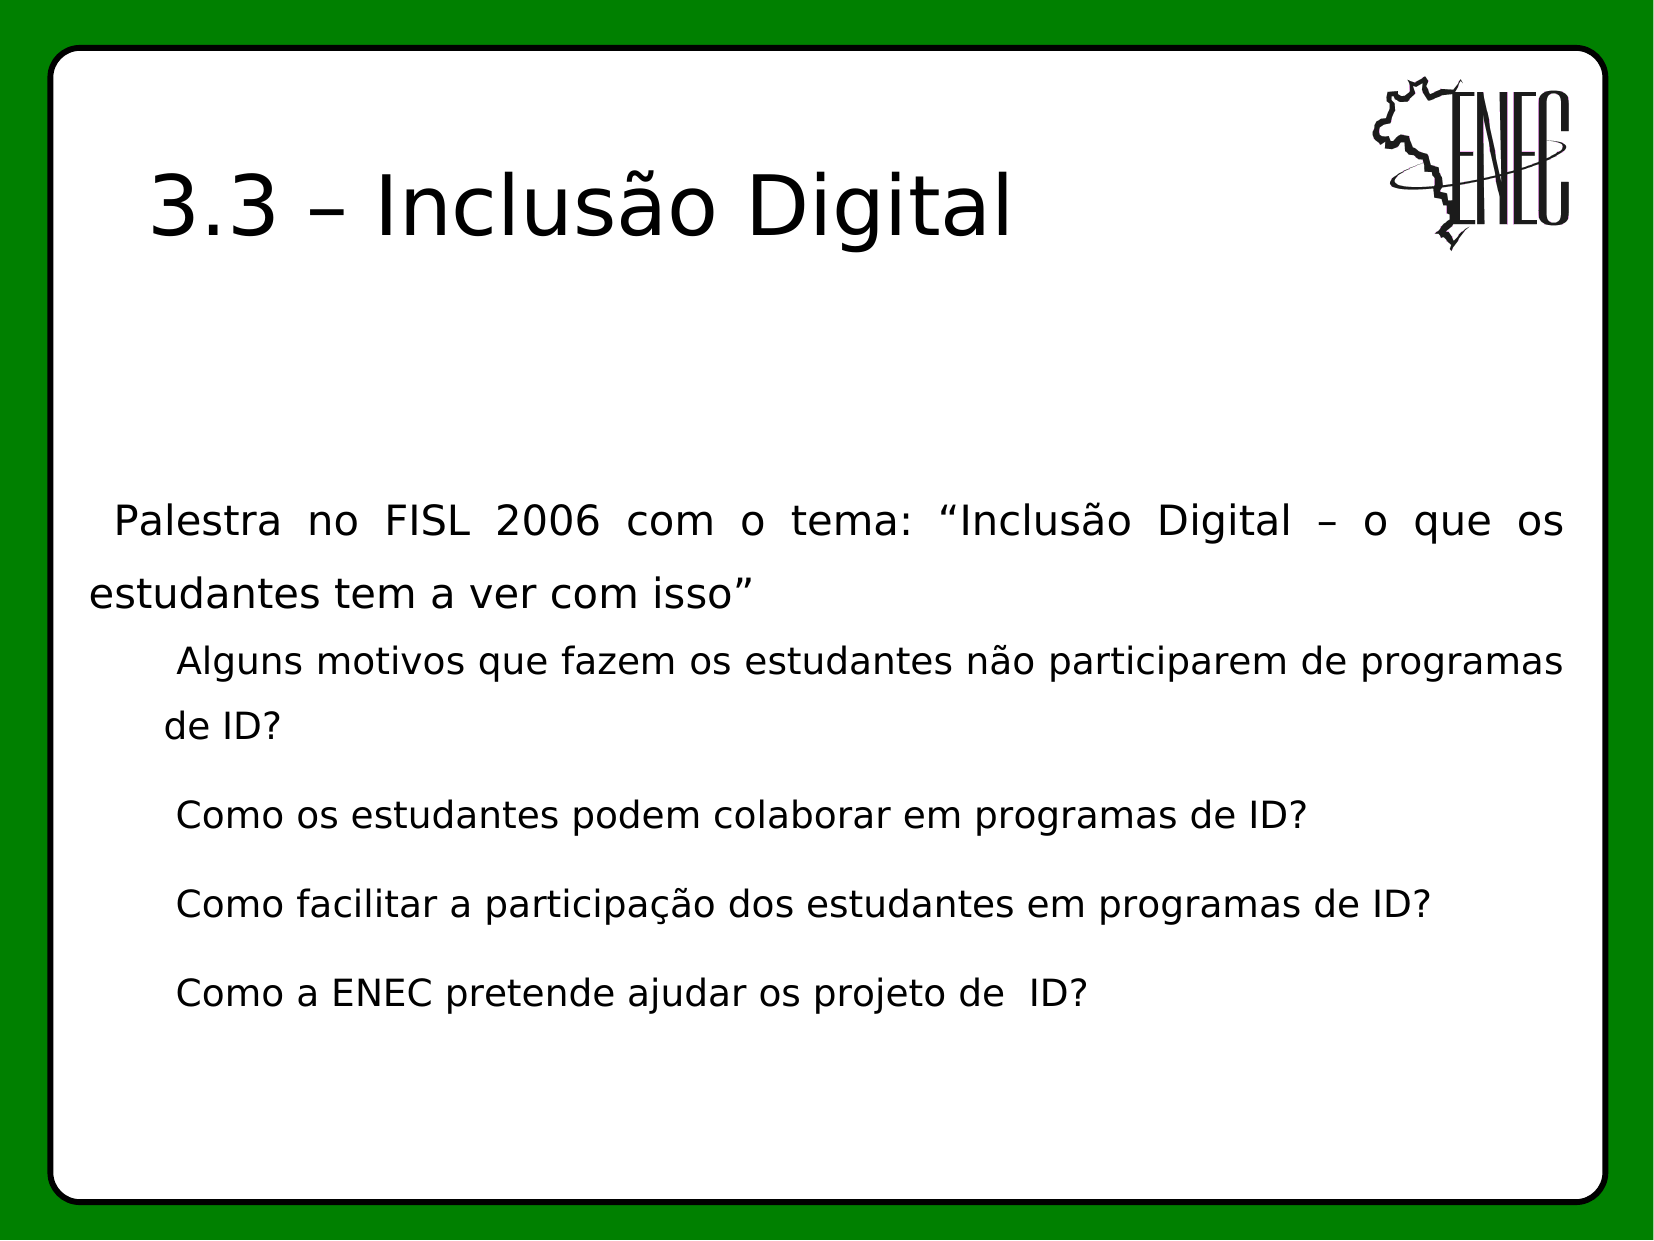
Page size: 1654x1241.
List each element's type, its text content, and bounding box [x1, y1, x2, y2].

picture [1367, 71, 1575, 273]
title 3.3 – Inclusão Digital [121, 102, 1534, 311]
list Palestra no FISL 2006 com o tema: “Inclusão Digital – o que os estudantes tem a ver com isso” Alguns motivos que fazem os estudantes não participarem de programas de ID? Como os estudantes podem colaborar em programas de ID? Como facilitar a participação dos estudantes em programas de ID? Como a ENEC pretende ajudar os projeto de ID? [88, 472, 1565, 1127]
